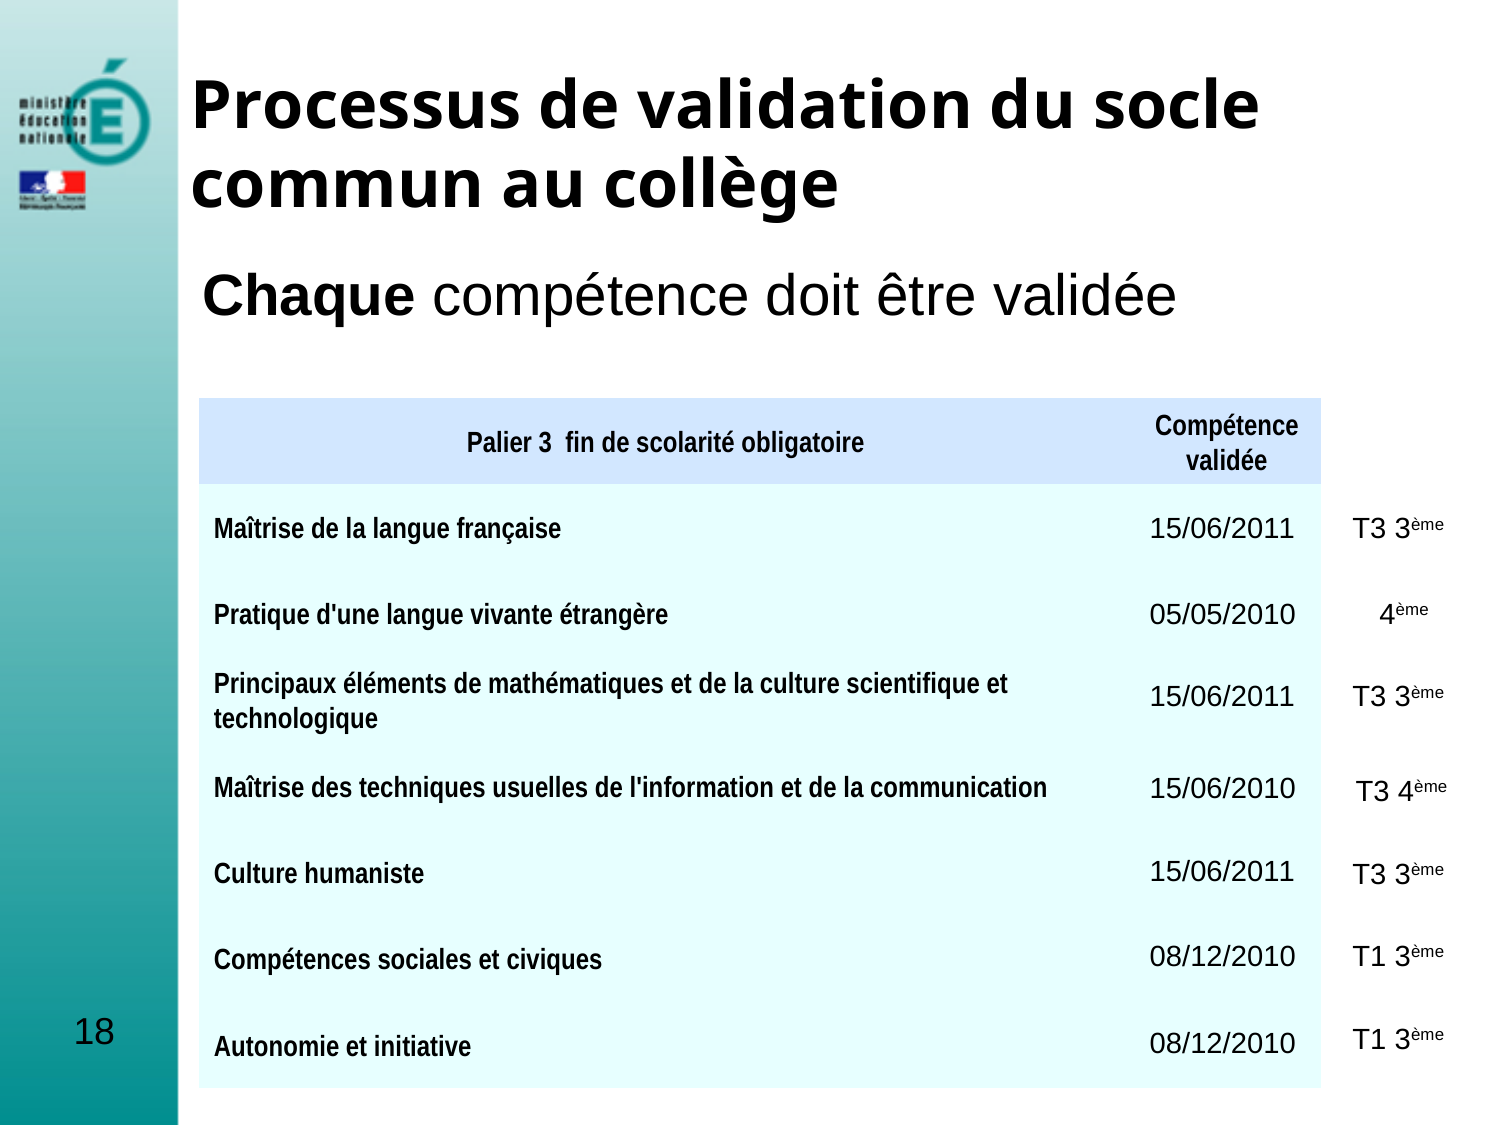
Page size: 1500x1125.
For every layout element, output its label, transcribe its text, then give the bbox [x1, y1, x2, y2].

text_box T1 3ème [1333, 929, 1464, 981]
table_cell Compétences sociales et civiques [199, 915, 1132, 1001]
text_box 4ème [1345, 587, 1464, 638]
text_box Chaque compétence doit être validée [187, 257, 1417, 341]
text_box T3 4ème [1330, 764, 1473, 815]
text_box 15/06/2011 [1134, 844, 1357, 895]
title Processus de validation du socle commun au collège [175, 53, 1451, 229]
text_box 05/05/2010 [1134, 587, 1345, 638]
table_header Compétence validée [1132, 398, 1321, 484]
table_cell [1132, 915, 1321, 1001]
table_cell Principaux éléments de mathématiques et de la culture scientifique et technologique [199, 656, 1132, 743]
text_box 08/12/2010 [1134, 1016, 1357, 1068]
text_box T3 3ème [1333, 669, 1464, 721]
table_cell Maîtrise de la langue française [199, 484, 1132, 570]
table_cell [1132, 656, 1321, 743]
table_cell [1132, 484, 1321, 570]
text_box 15/06/2011 [1134, 669, 1333, 721]
text_box <numéro> [41, 999, 148, 1060]
text_box T1 3ème [1333, 1012, 1464, 1064]
text_box T3 3ème [1333, 502, 1464, 553]
table_cell [1132, 570, 1321, 656]
table_cell Pratique d'une langue vivante étrangère [199, 570, 1132, 656]
table_cell [1132, 829, 1321, 915]
table_cell [1132, 743, 1321, 829]
text_box 08/12/2010 [1134, 929, 1333, 981]
table_cell Maîtrise des techniques usuelles de l'information et de la communication [199, 743, 1132, 829]
text_box 15/06/2010 [1134, 761, 1357, 813]
table_cell [1132, 1001, 1321, 1088]
table_cell Culture humaniste [199, 829, 1132, 915]
picture [0, 0, 179, 1125]
table_cell Autonomie et initiative [199, 1001, 1132, 1088]
text_box 15/06/2011 [1134, 502, 1333, 553]
text_box T3 3ème [1333, 847, 1464, 898]
table_header Palier 3 fin de scolarité obligatoire [199, 398, 1132, 484]
